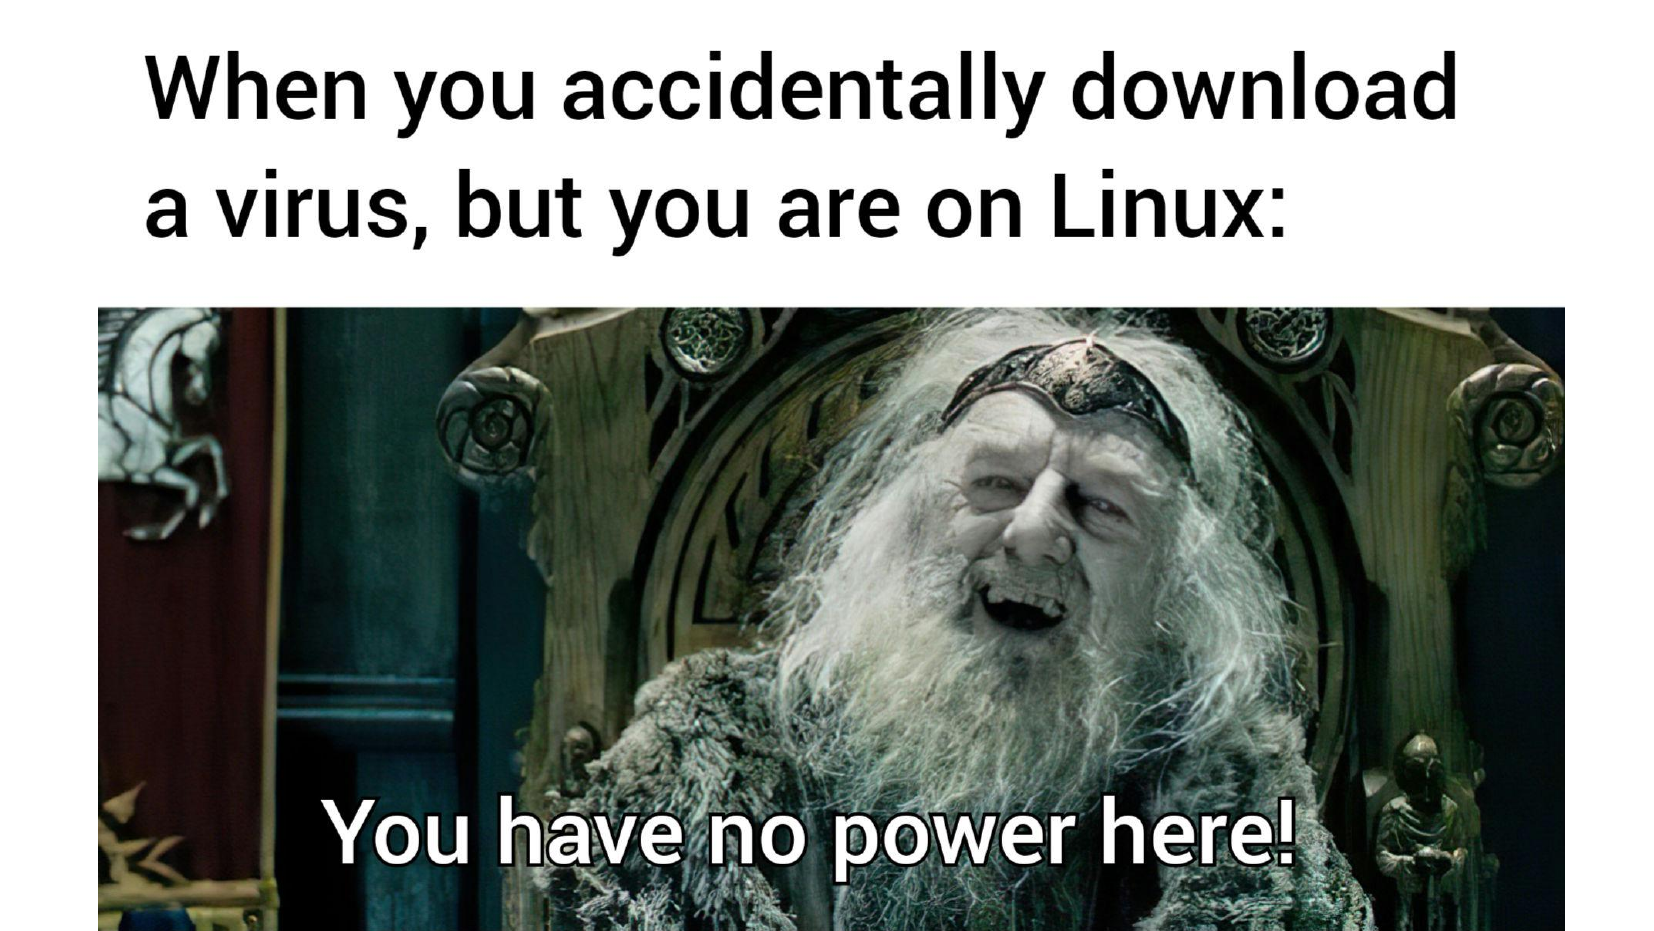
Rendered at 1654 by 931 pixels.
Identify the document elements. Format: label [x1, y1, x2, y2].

picture [98, 0, 1565, 931]
